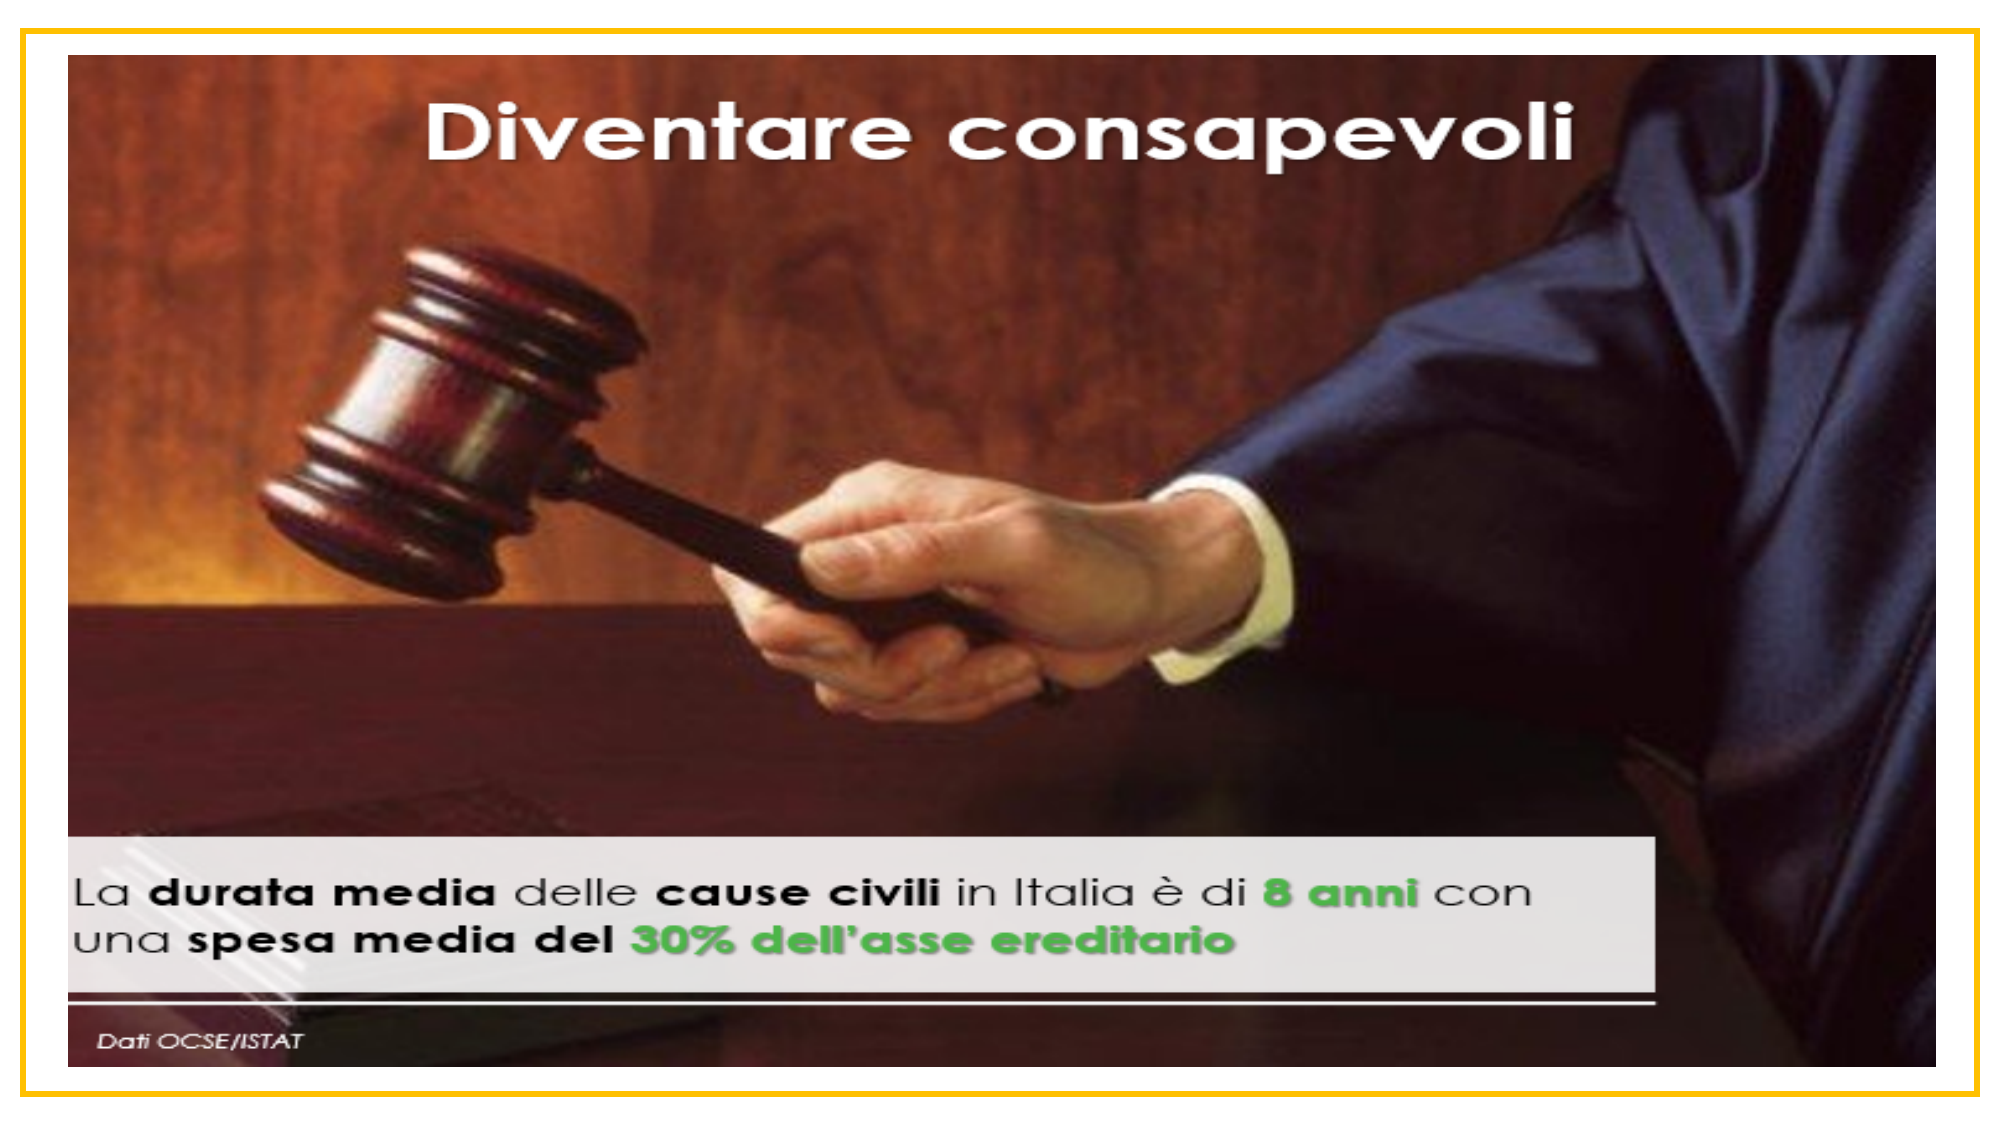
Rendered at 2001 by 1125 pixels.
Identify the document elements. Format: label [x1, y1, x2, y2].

text_box [22, 31, 1978, 1095]
picture [68, 56, 1936, 1067]
